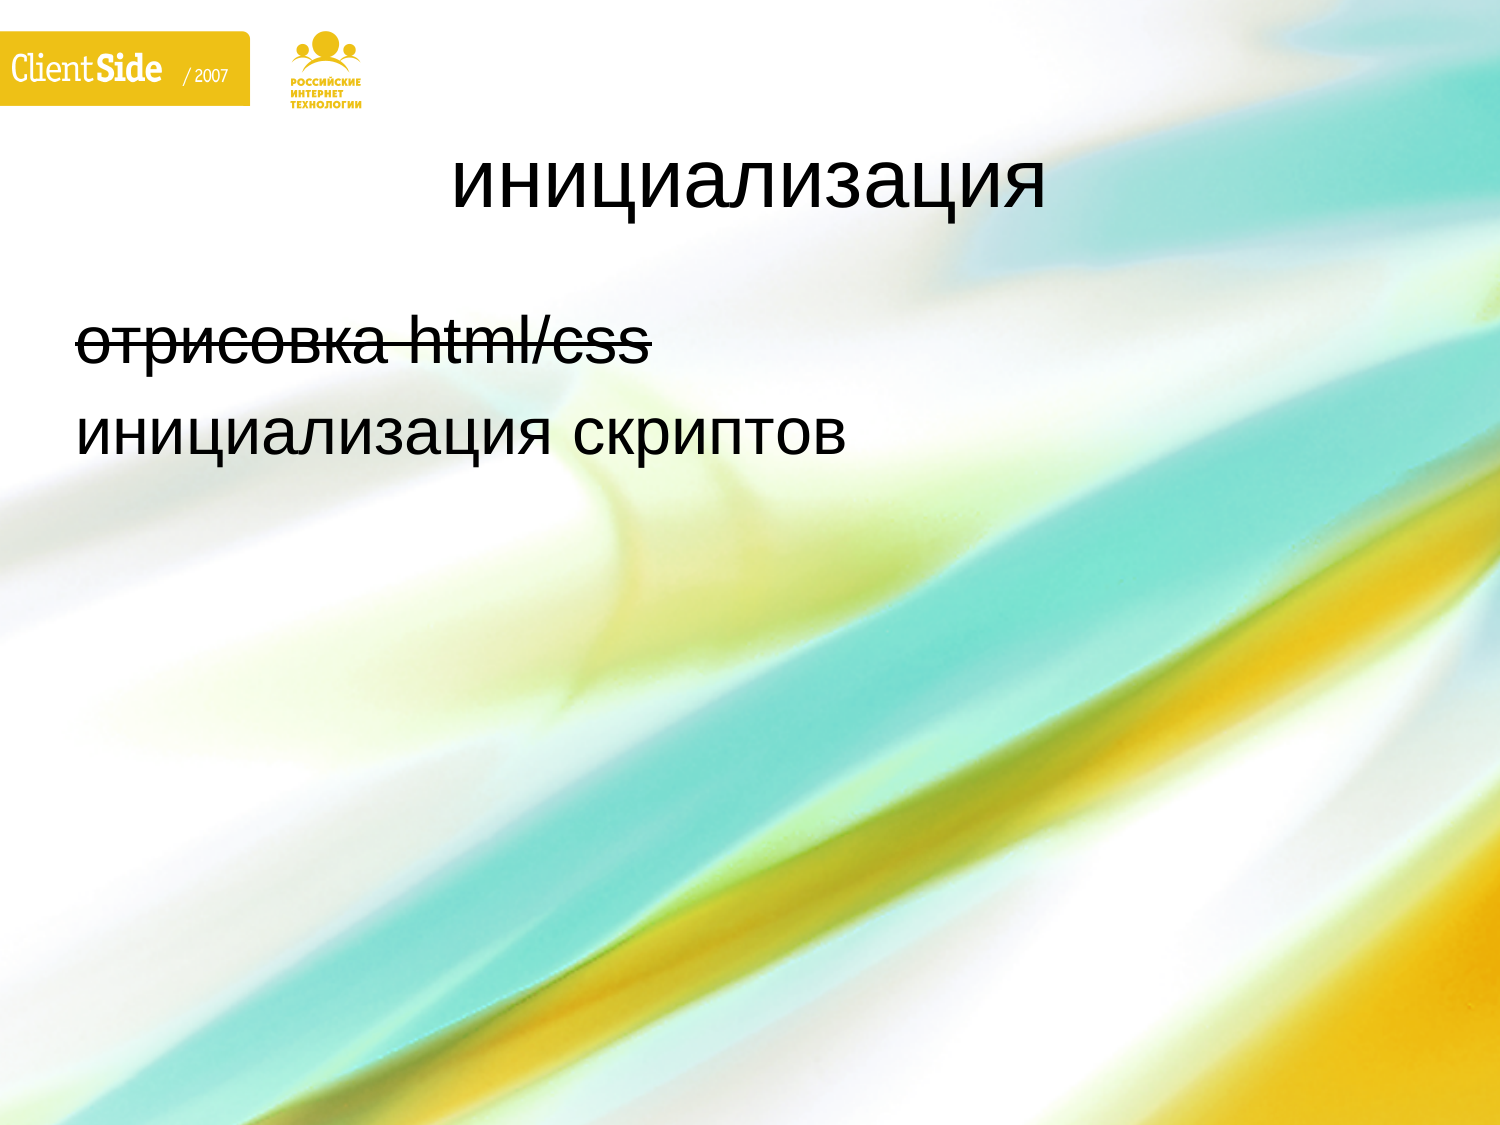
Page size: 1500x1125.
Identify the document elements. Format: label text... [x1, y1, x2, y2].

title инициализация [75, 124, 1426, 234]
list отрисовка html/css инициализация скриптов [75, 302, 1426, 1071]
picture [0, 0, 1500, 1125]
